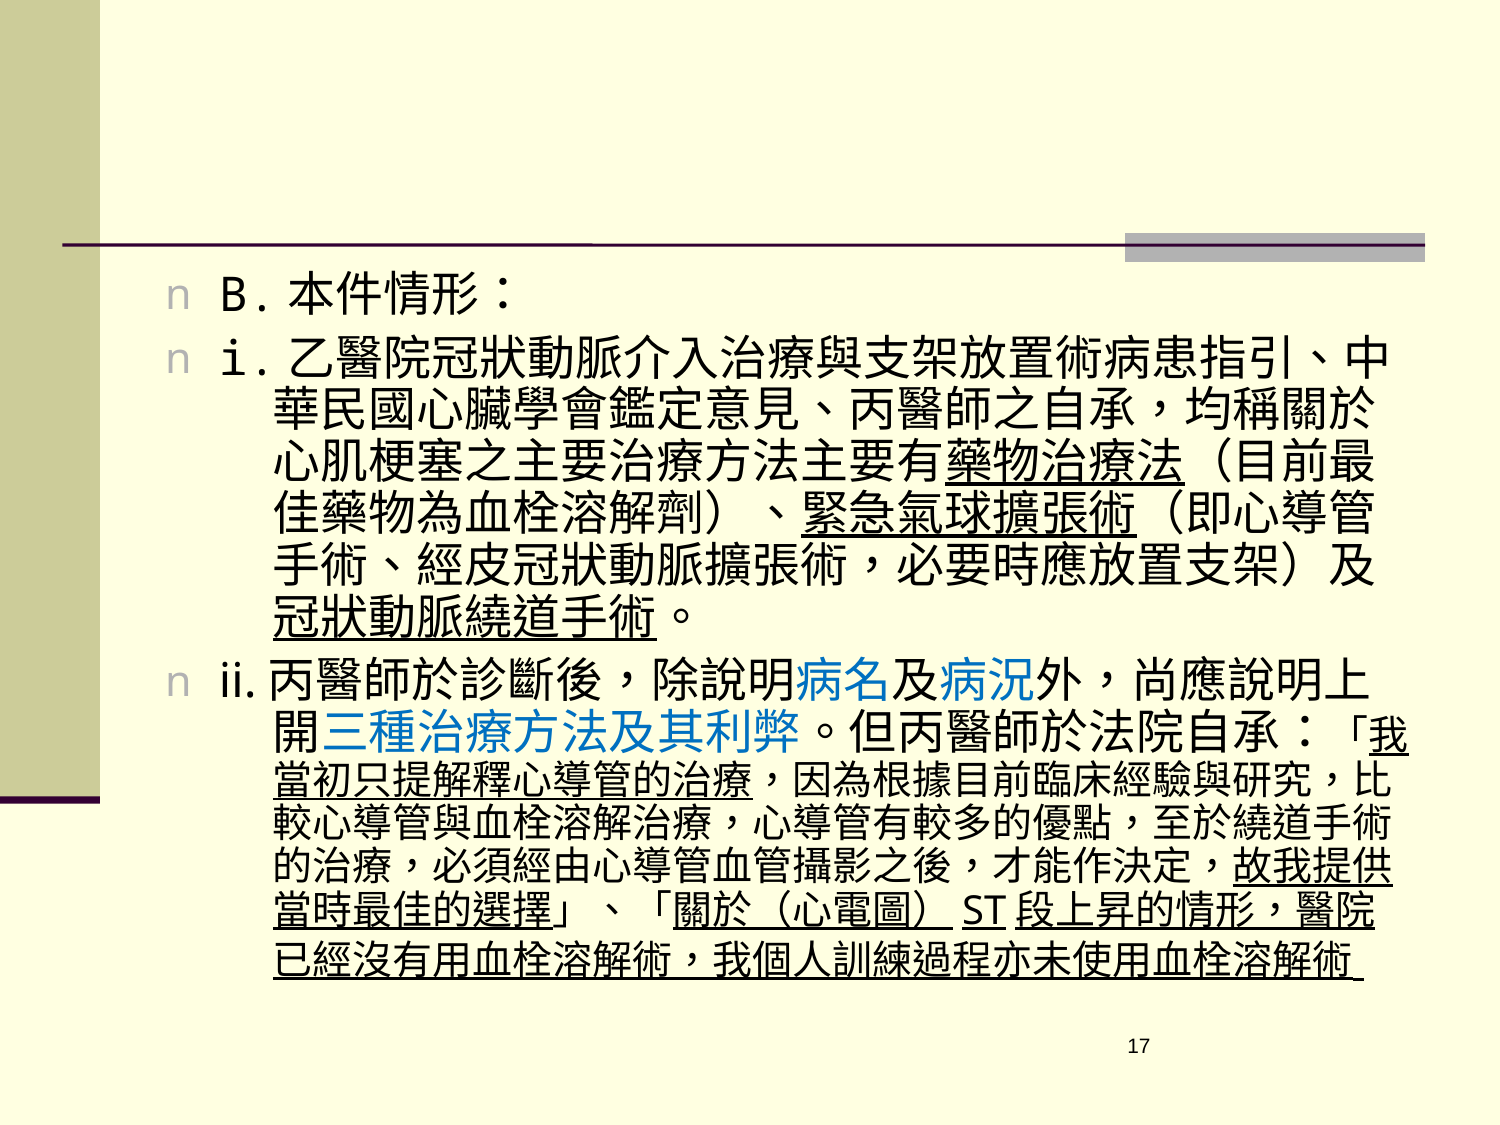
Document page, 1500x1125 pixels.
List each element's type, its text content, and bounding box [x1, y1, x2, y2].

text_box [1112, 1025, 1426, 1101]
list B.本件情形： i.乙醫院冠狀動脈介入治療與支架放置術病患指引、中華民國心臟學會鑑定意見、丙醫師之自承，均稱關於心肌梗塞之主要治療方法主要有藥物治療法（目前最佳藥物為血栓溶解劑）、緊急氣球擴張術（即心導管手術、經皮冠狀動脈擴張術，必要時應放置支架）及冠狀動脈繞道手術。 ii.丙醫師於診斷後，除說明病名及病況外，尚應說明上開三種治療方法及其利弊。但丙醫師於法院自承：「我當初只提解釋心導管的治療，因為根據目前臨床經驗與研究，比較心導管與血栓溶解治療，心導管有較多的優點，至於繞道手術的治療，必須經由心導管血管攝影之後，才能作決定，故我提供當時最佳的選擇」、「關於（心電圖）ST段上昇的情形，醫院已經沒有用血栓溶解術，我個人訓練過程亦未使用血栓溶解術 [150, 262, 1426, 1006]
